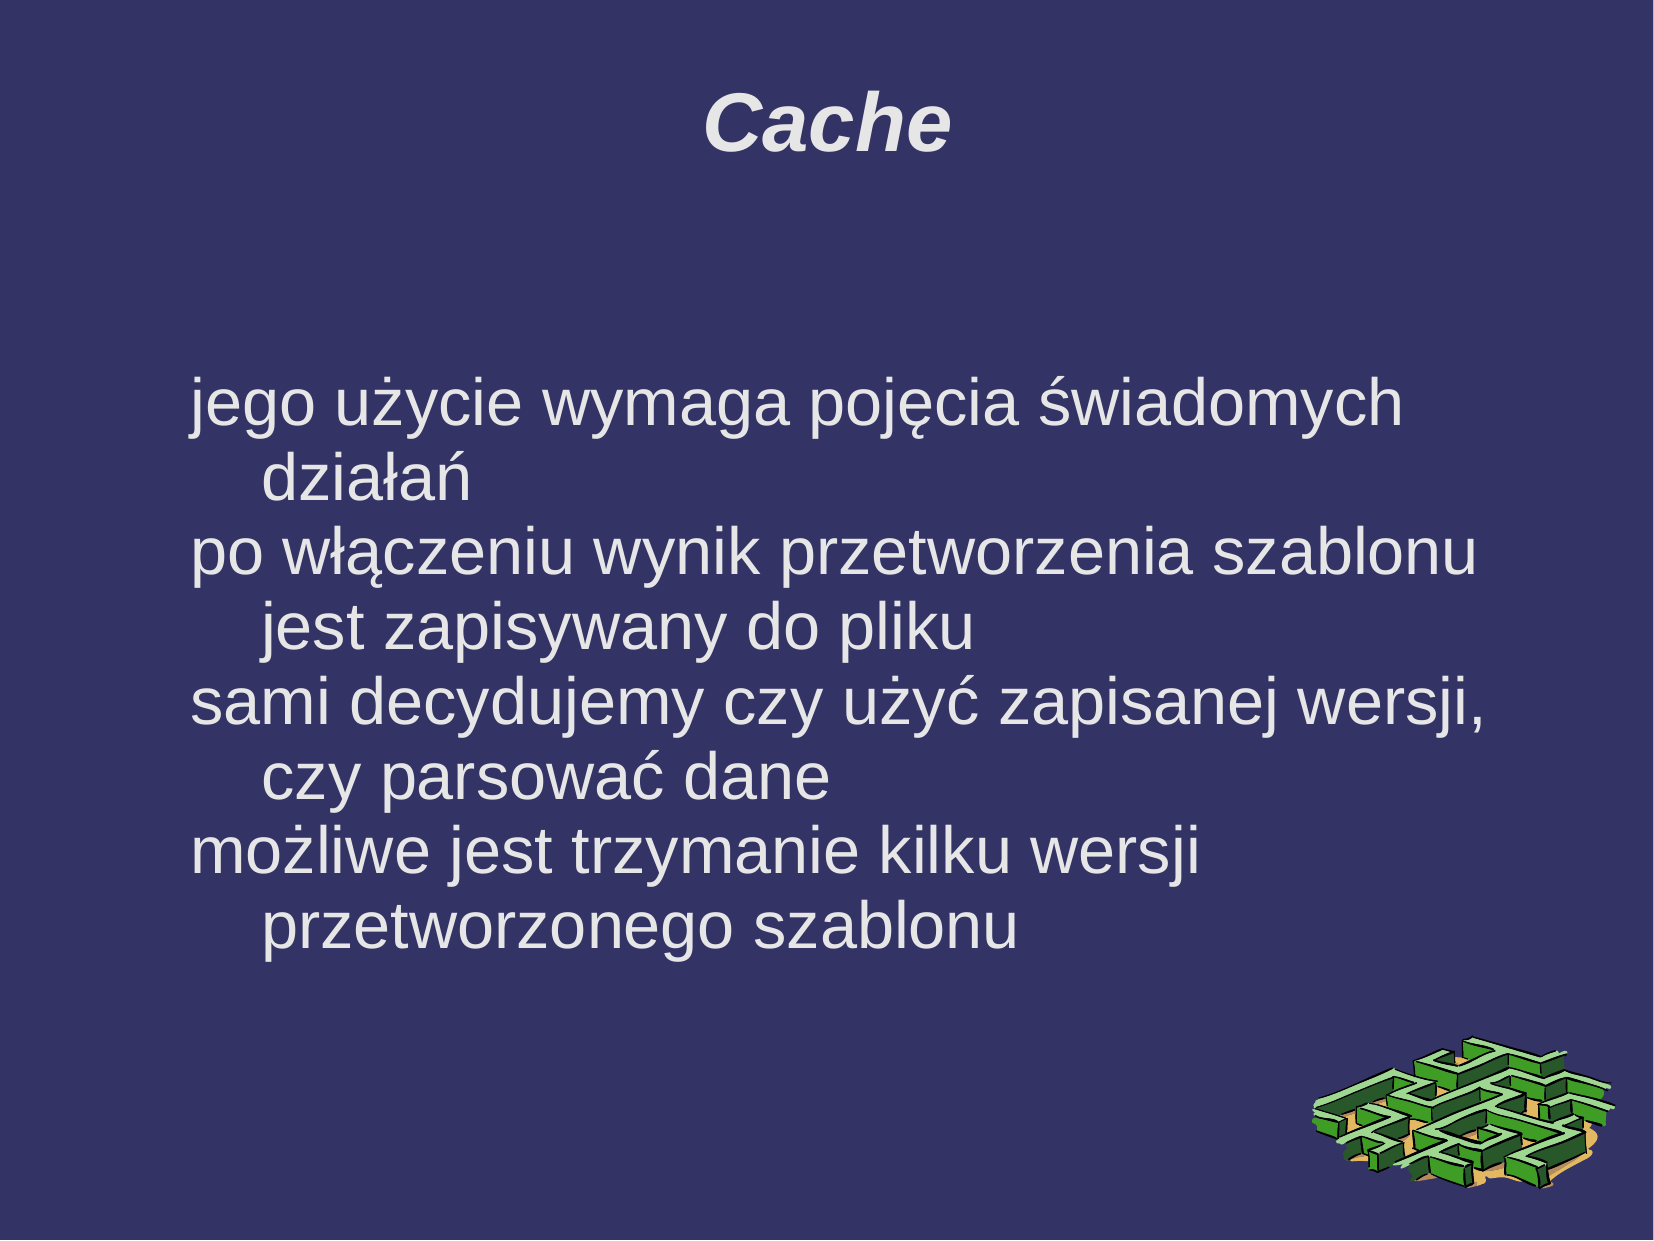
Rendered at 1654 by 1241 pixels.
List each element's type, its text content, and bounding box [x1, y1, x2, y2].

title Cache [121, 19, 1534, 227]
list jego użycie wymaga pojęcia świadomych działań po włączeniu wynik przetworzenia szablonu jest zapisywany do pliku sami decydujemy czy użyć zapisanej wersji, czy parsować dane możliwe jest trzymanie kilku wersji przetworzonego szablonu [178, 364, 1570, 1147]
